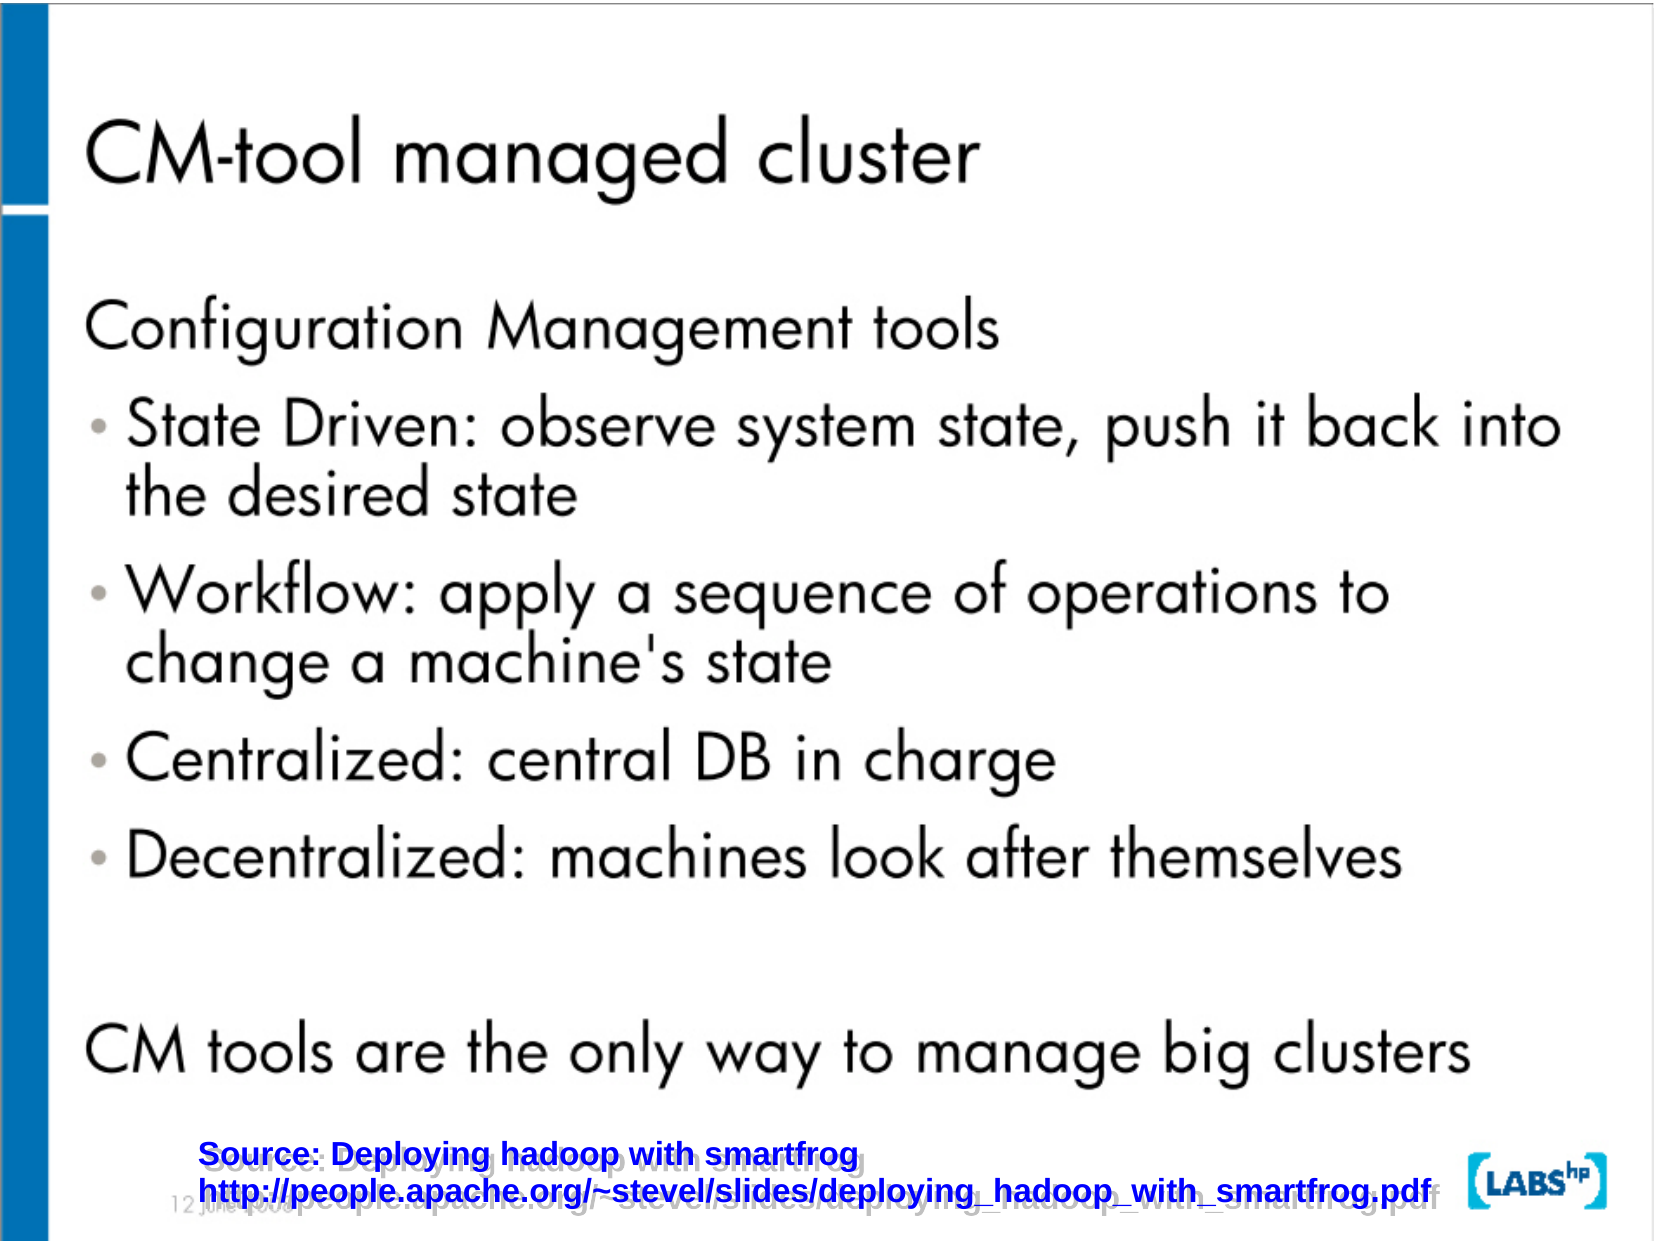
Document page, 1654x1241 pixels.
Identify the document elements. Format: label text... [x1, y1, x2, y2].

picture [0, 3, 1654, 1241]
text_box Source: Deploying hadoop with smartfrog http://people.apache.org/~stevel/slides/deploying_hadoop_with_smartfrog.pdf [183, 1128, 1512, 1220]
